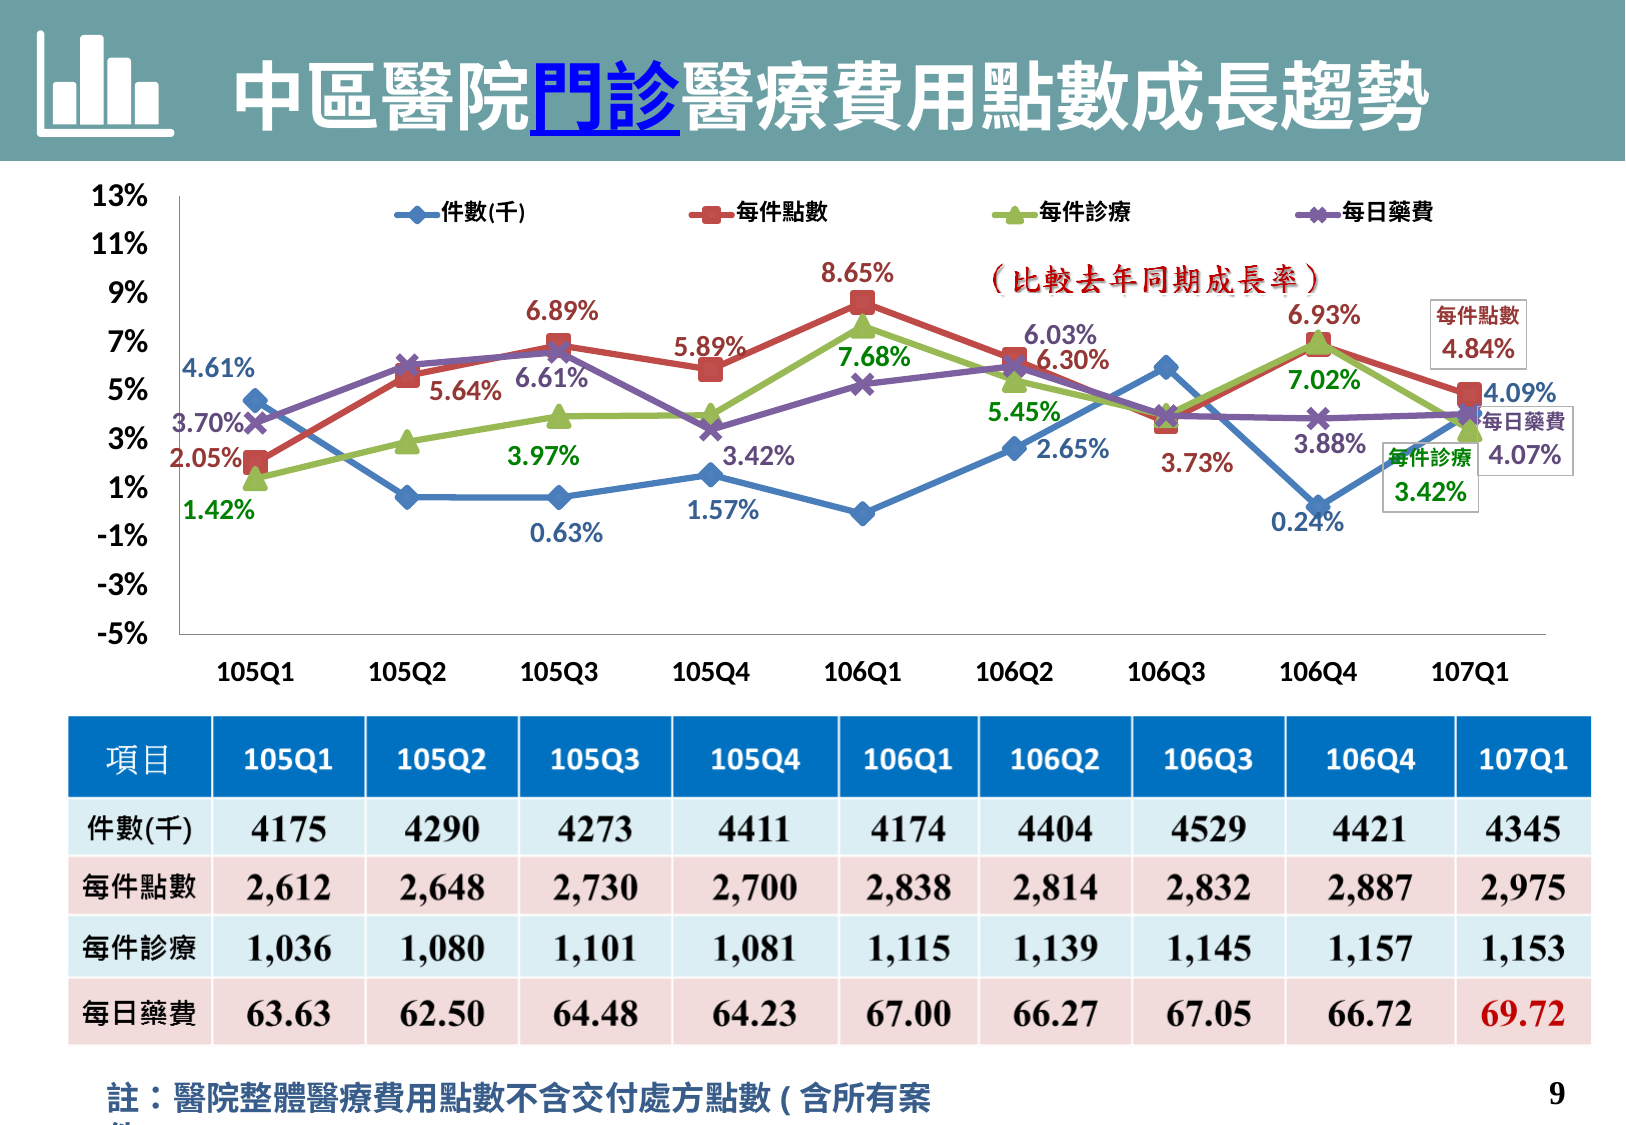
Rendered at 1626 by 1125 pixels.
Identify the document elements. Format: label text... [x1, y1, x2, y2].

text_box <編號> [1534, 1057, 1616, 1125]
text_box [107, 57, 132, 125]
text_box [80, 34, 104, 125]
picture [0, 0, 1625, 161]
text_box [134, 81, 159, 125]
text_box [52, 81, 77, 125]
text_box [36, 30, 175, 137]
picture [82, 170, 1625, 702]
title 中區醫院門診醫療費用點數成長趨勢 [91, 19, 1569, 170]
picture [67, 715, 1593, 1059]
text_box 註：醫院整體醫療費用點數不含交付處方點數(含所有案件) [91, 1069, 990, 1125]
